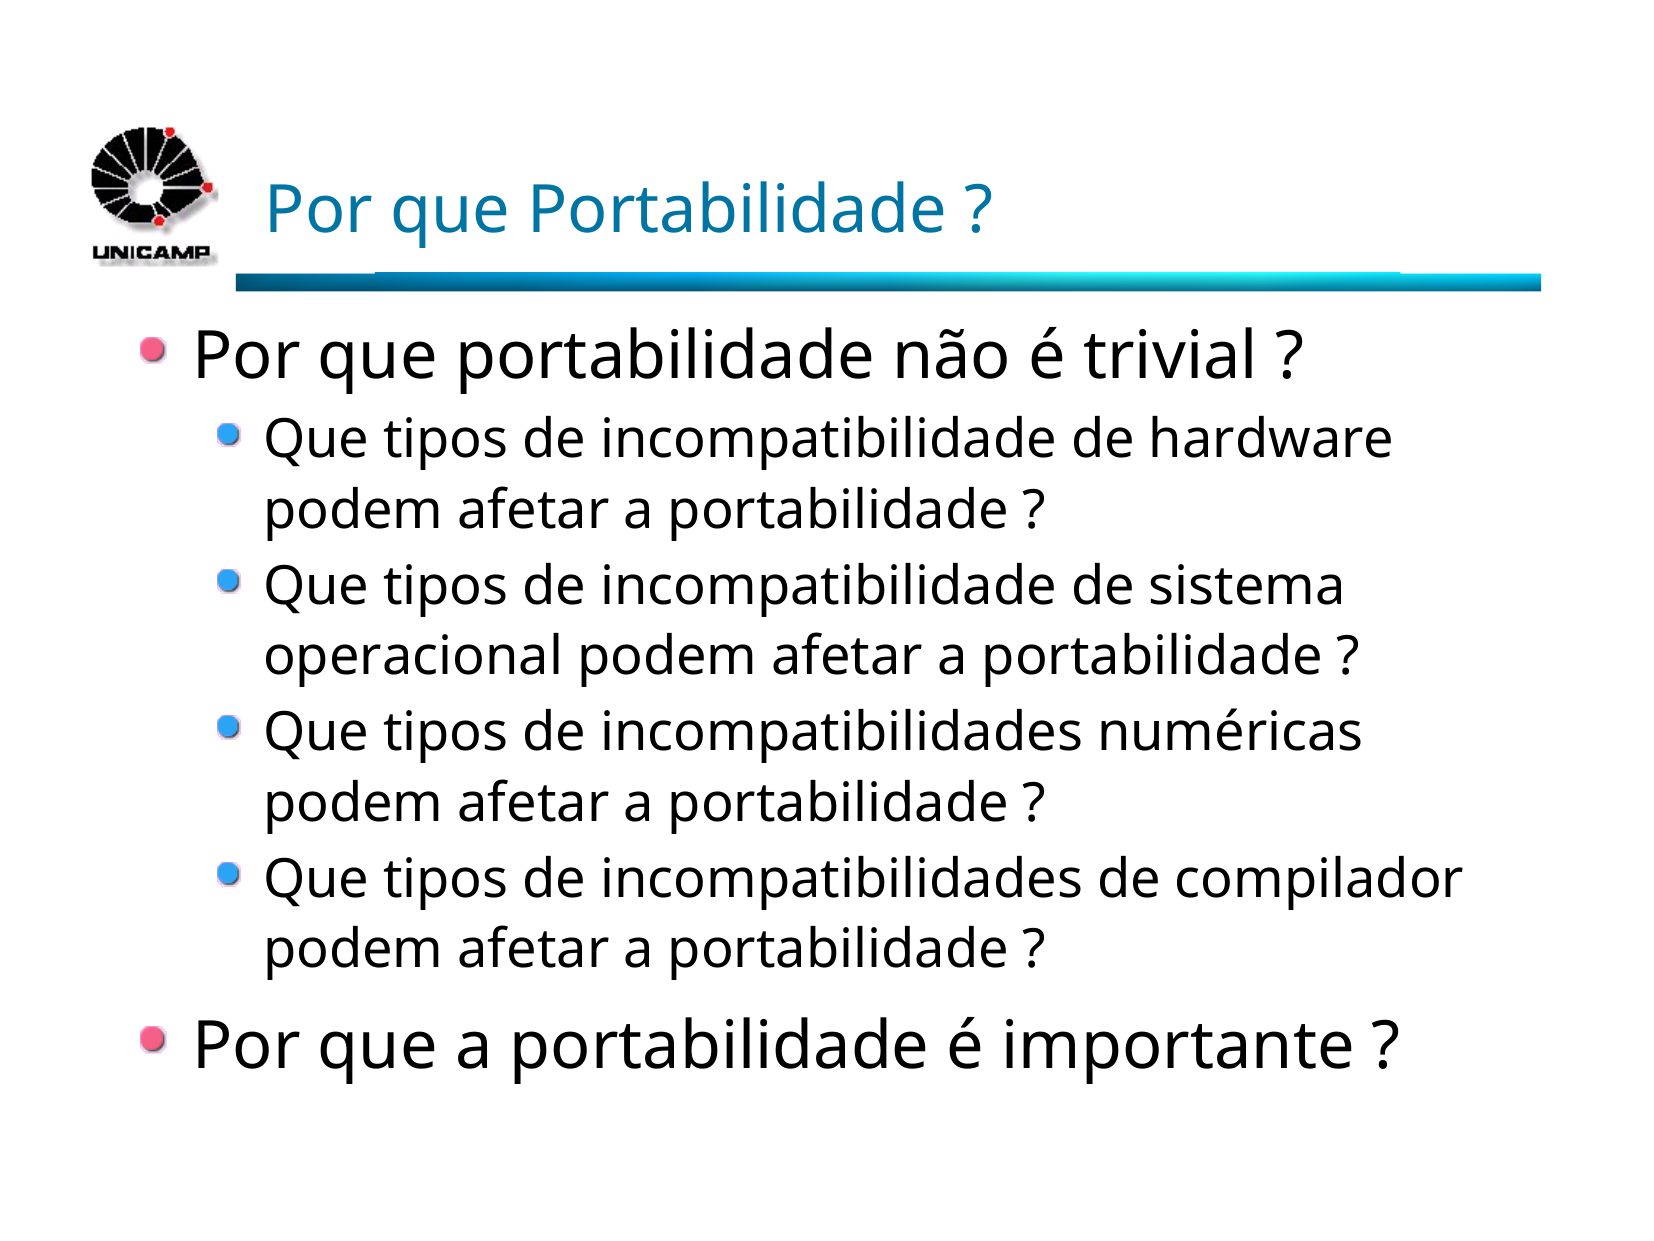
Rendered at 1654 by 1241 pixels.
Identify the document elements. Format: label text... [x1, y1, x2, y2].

picture [125, 272, 1654, 295]
title Por que Portabilidade ? [264, 57, 1534, 250]
list Por que portabilidade não é trivial ? Que tipos de incompatibilidade de hardware podem afetar a portabilidade ? Que tipos de incompatibilidade de sistema operacional podem afetar a portabilidade ? Que tipos de incompatibilidades numéricas podem afetar a portabilidade ? Que tipos de incompatibilidades de compilador podem afetar a portabilidade ? Por que a portabilidade é importante ? [121, 309, 1534, 1167]
